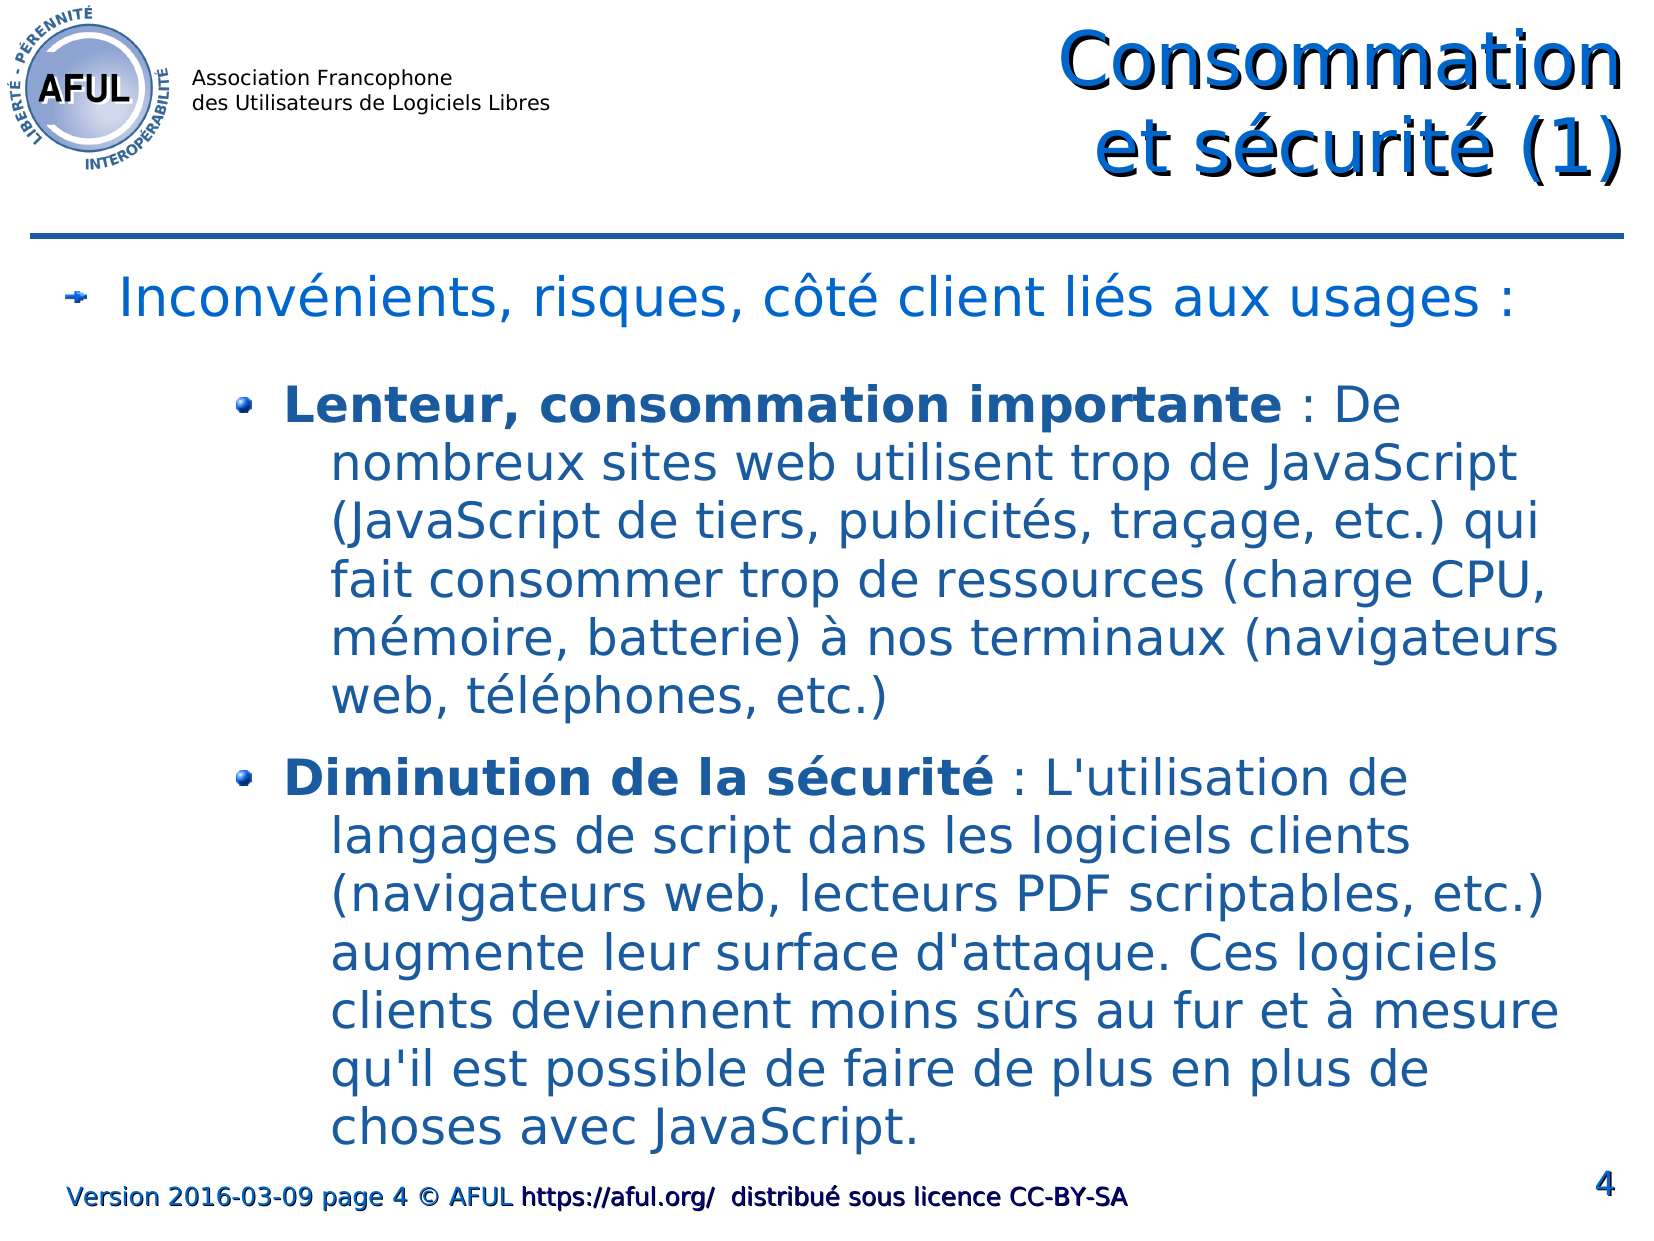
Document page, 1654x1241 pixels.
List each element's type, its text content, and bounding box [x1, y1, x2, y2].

list Inconvénients, risques, côté client liés aux usages : Lenteur, consommation importante : De nombreux sites web utilisent trop de JavaScript (JavaScript de tiers, publicités, traçage, etc.) qui fait consommer trop de ressources (charge CPU, mémoire, batterie) à nos terminaux (navigateurs web, téléphones, etc.) Diminution de la sécurité : L'utilisation de langages de script dans les logiciels clients (navigateurs web, lecteurs PDF scriptables, etc.) augmente leur surface d'attaque. Ces logiciels clients deviennent moins sûrs au fur et à mesure qu'il est possible de faire de plus en plus de choses avec JavaScript. [47, 265, 1595, 1211]
title Consommation et sécurité (1) [501, 0, 1625, 207]
picture [0, 0, 178, 178]
